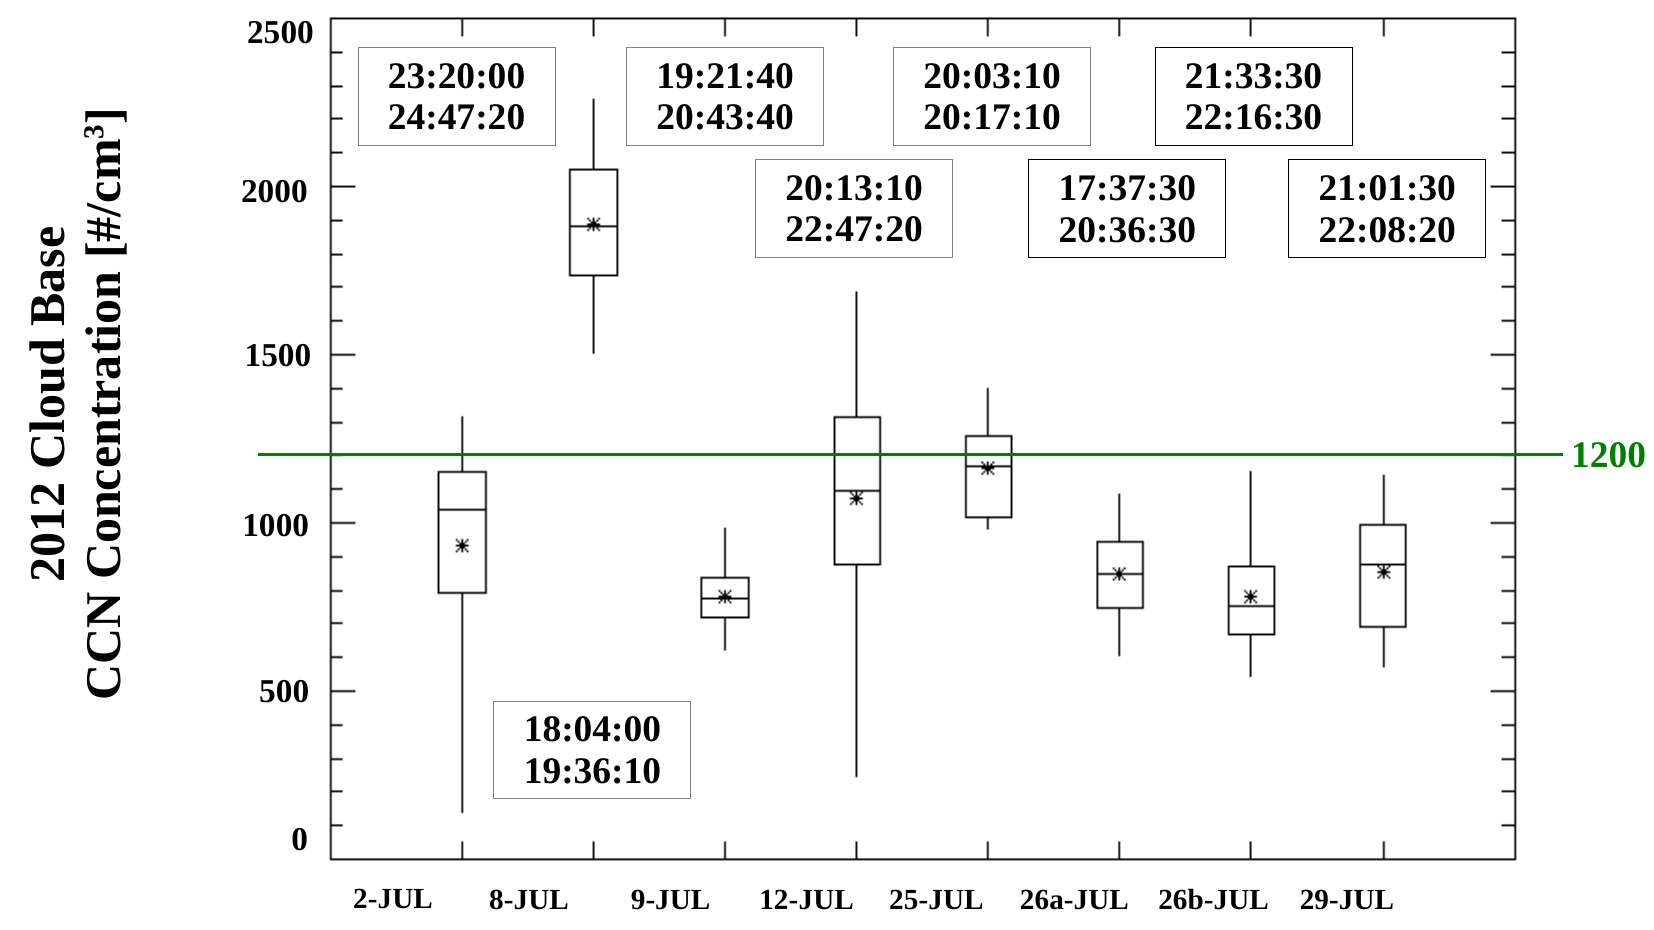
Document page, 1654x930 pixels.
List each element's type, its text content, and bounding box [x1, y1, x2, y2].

text_box 2-JUL [322, 875, 458, 923]
text_box 29-JUL [1268, 875, 1426, 924]
text_box 500 [209, 665, 325, 718]
text_box 2012 Cloud Base CCN Concentration [#/cm3] [12, 84, 141, 725]
text_box 9-JUL [600, 875, 736, 923]
text_box 1500 [211, 329, 327, 381]
text_box [182, 879, 1532, 930]
text_box 19:21:40 20:43:40 [626, 47, 824, 146]
text_box 8-JUL [458, 875, 600, 923]
text_box 17:37:30 20:36:30 [1028, 159, 1226, 258]
picture [220, 0, 1554, 930]
text_box 23:20:00 24:47:20 [358, 47, 556, 146]
text_box 21:33:30 22:16:30 [1155, 47, 1353, 146]
text_box 1200 [1545, 426, 1653, 484]
text_box 25-JUL [866, 875, 996, 923]
text_box 0 [208, 813, 323, 866]
text_box 1000 [209, 499, 325, 551]
text_box 2500 [214, 6, 329, 59]
text_box 20:13:10 22:47:20 [755, 159, 953, 258]
text_box 2000 [208, 165, 323, 218]
text_box 12-JUL [736, 875, 866, 923]
text_box 18:04:00 19:36:10 [493, 701, 691, 799]
text_box 26b-JUL [1135, 875, 1268, 923]
text_box 26a-JUL [996, 875, 1135, 923]
text_box 20:03:10 20:17:10 [893, 47, 1091, 146]
text_box 21:01:30 22:08:20 [1288, 159, 1486, 258]
